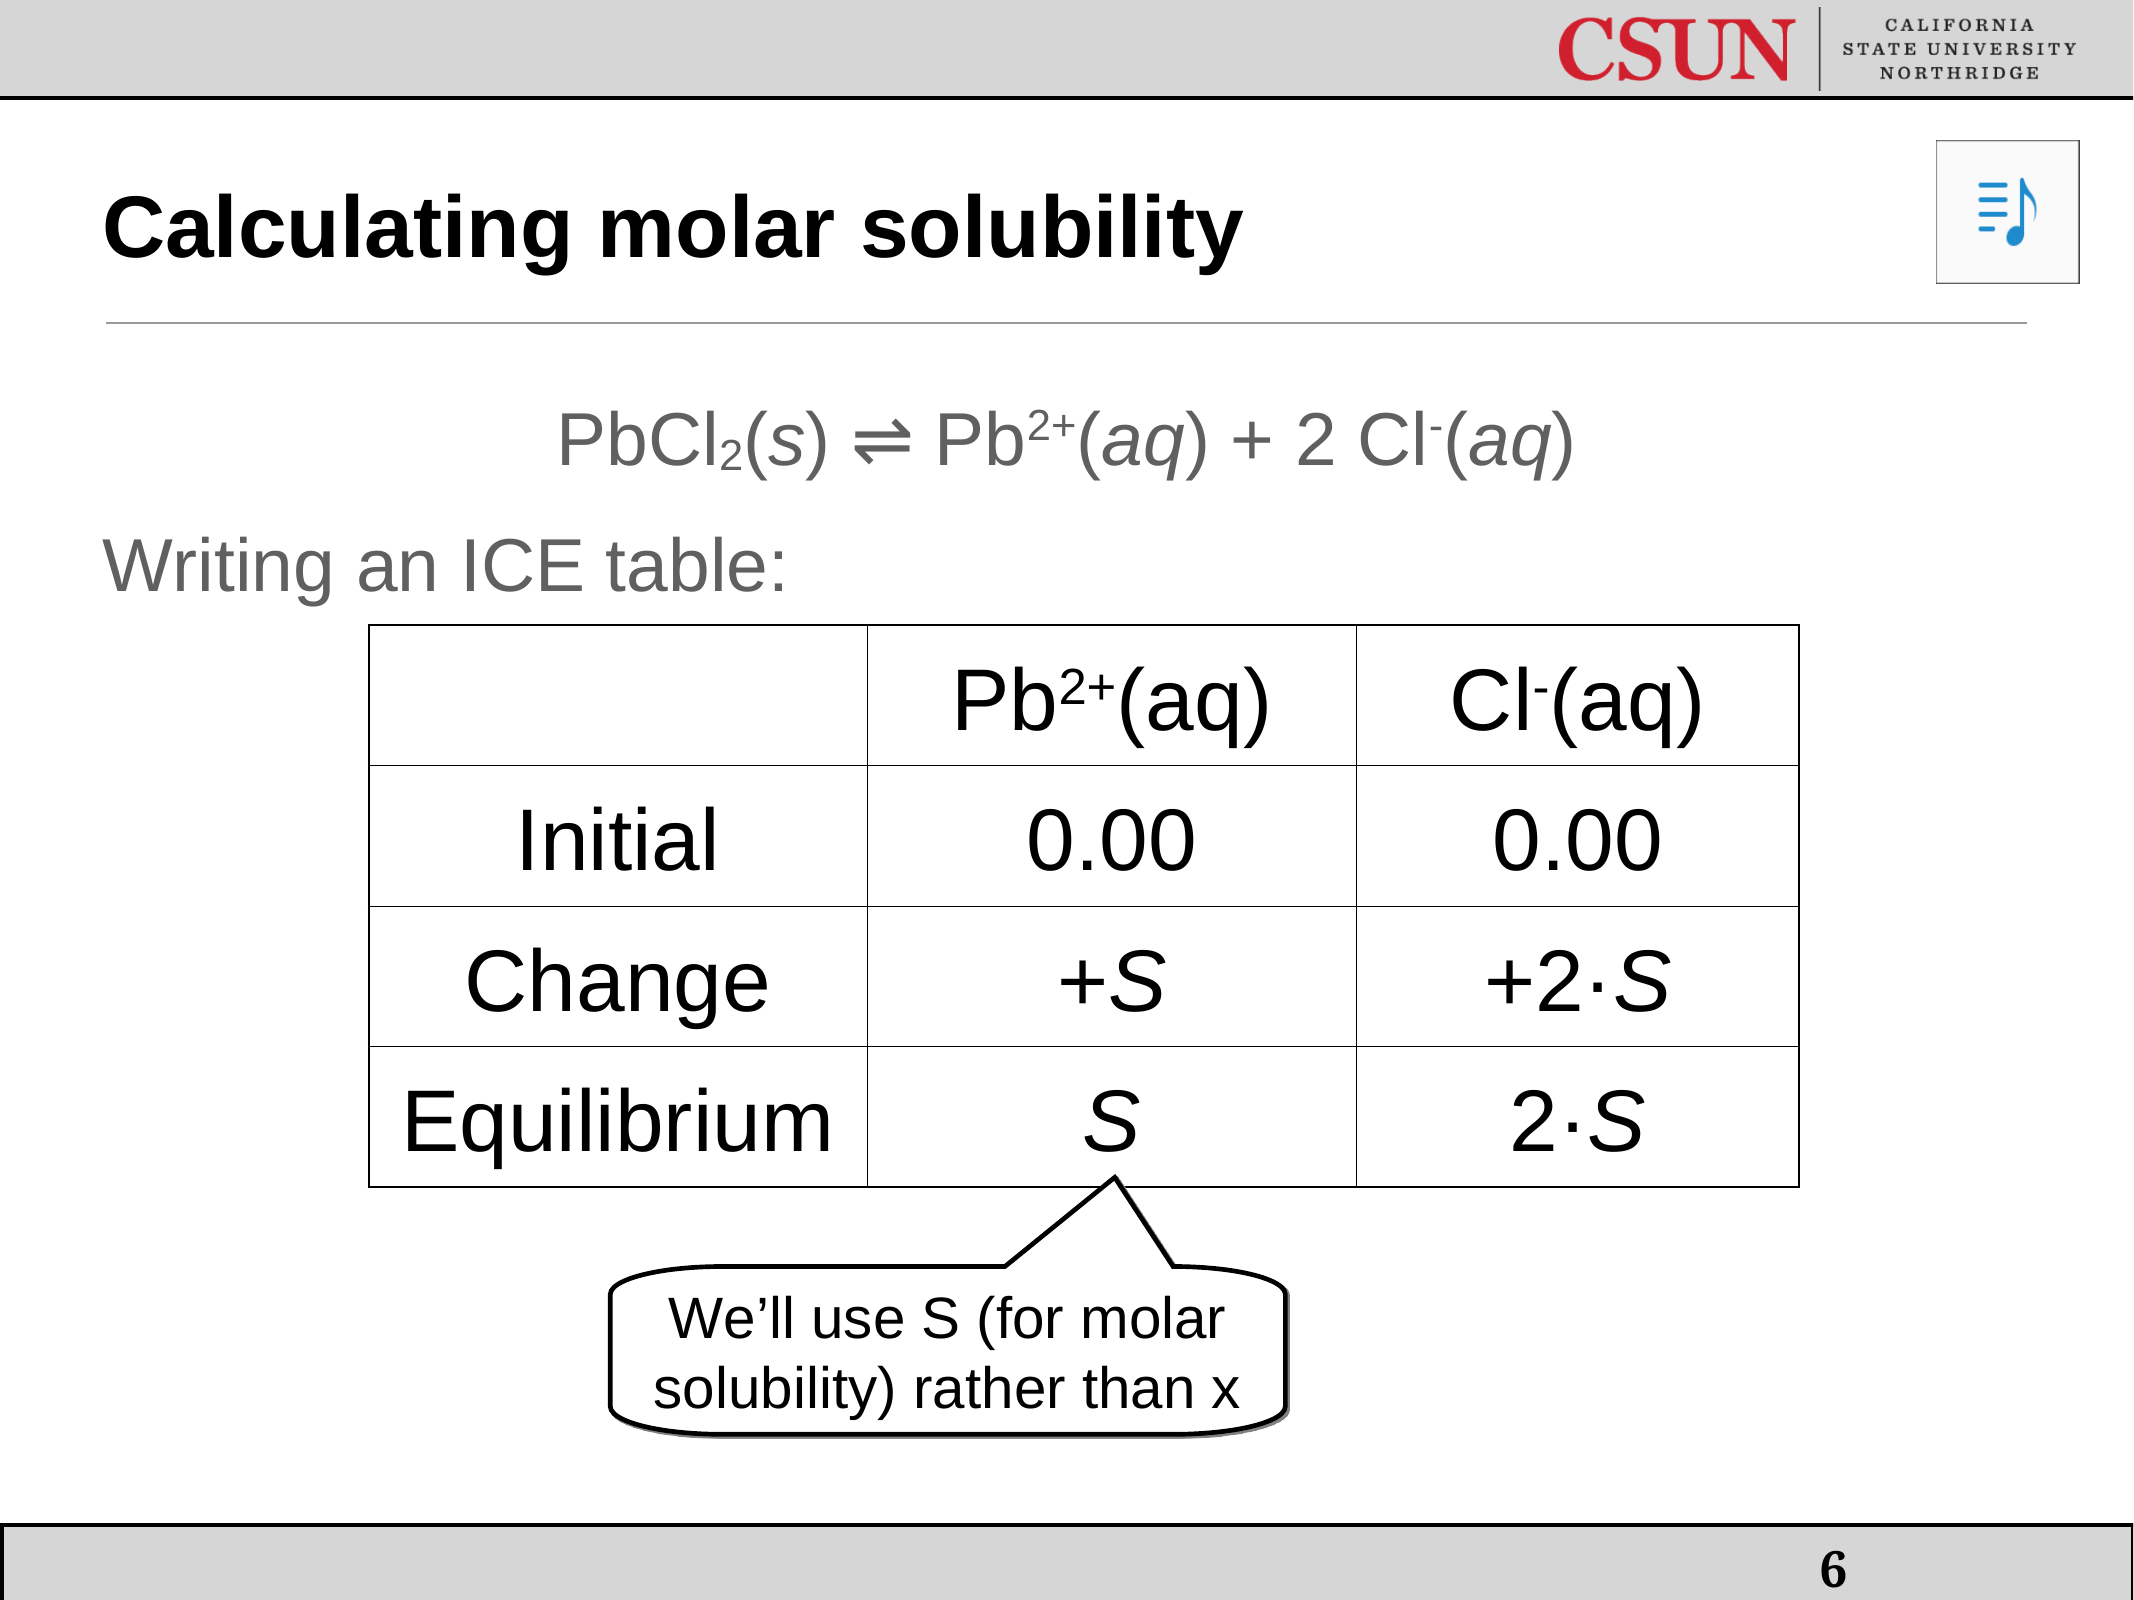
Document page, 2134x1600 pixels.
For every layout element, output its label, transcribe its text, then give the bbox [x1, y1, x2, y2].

table_cell Change [370, 907, 867, 1046]
text_box [1935, 139, 2081, 286]
table_cell Initial [370, 766, 867, 906]
table_header Pb2+(aq) [868, 626, 1356, 765]
table_cell 0.00 [868, 766, 1356, 906]
list PbCl2(s) ⇌ Pb2+(aq) + 2 Cl-(aq) Writing an ICE table: [93, 382, 2040, 1460]
picture [1559, 7, 2076, 91]
table_cell +S [868, 907, 1356, 1046]
table_cell 2·S [1357, 1047, 1798, 1186]
title Calculating molar solubility [93, 104, 2040, 284]
table_cell +2·S [1357, 907, 1798, 1046]
table_cell S [868, 1047, 1356, 1186]
table_cell Equilibrium [370, 1047, 867, 1186]
table_header [370, 626, 867, 765]
table_cell 0.00 [1357, 766, 1798, 906]
text_box We’ll use S (for molar solubility) rather than x [610, 1177, 1286, 1435]
table_header Cl-(aq) [1357, 626, 1798, 765]
